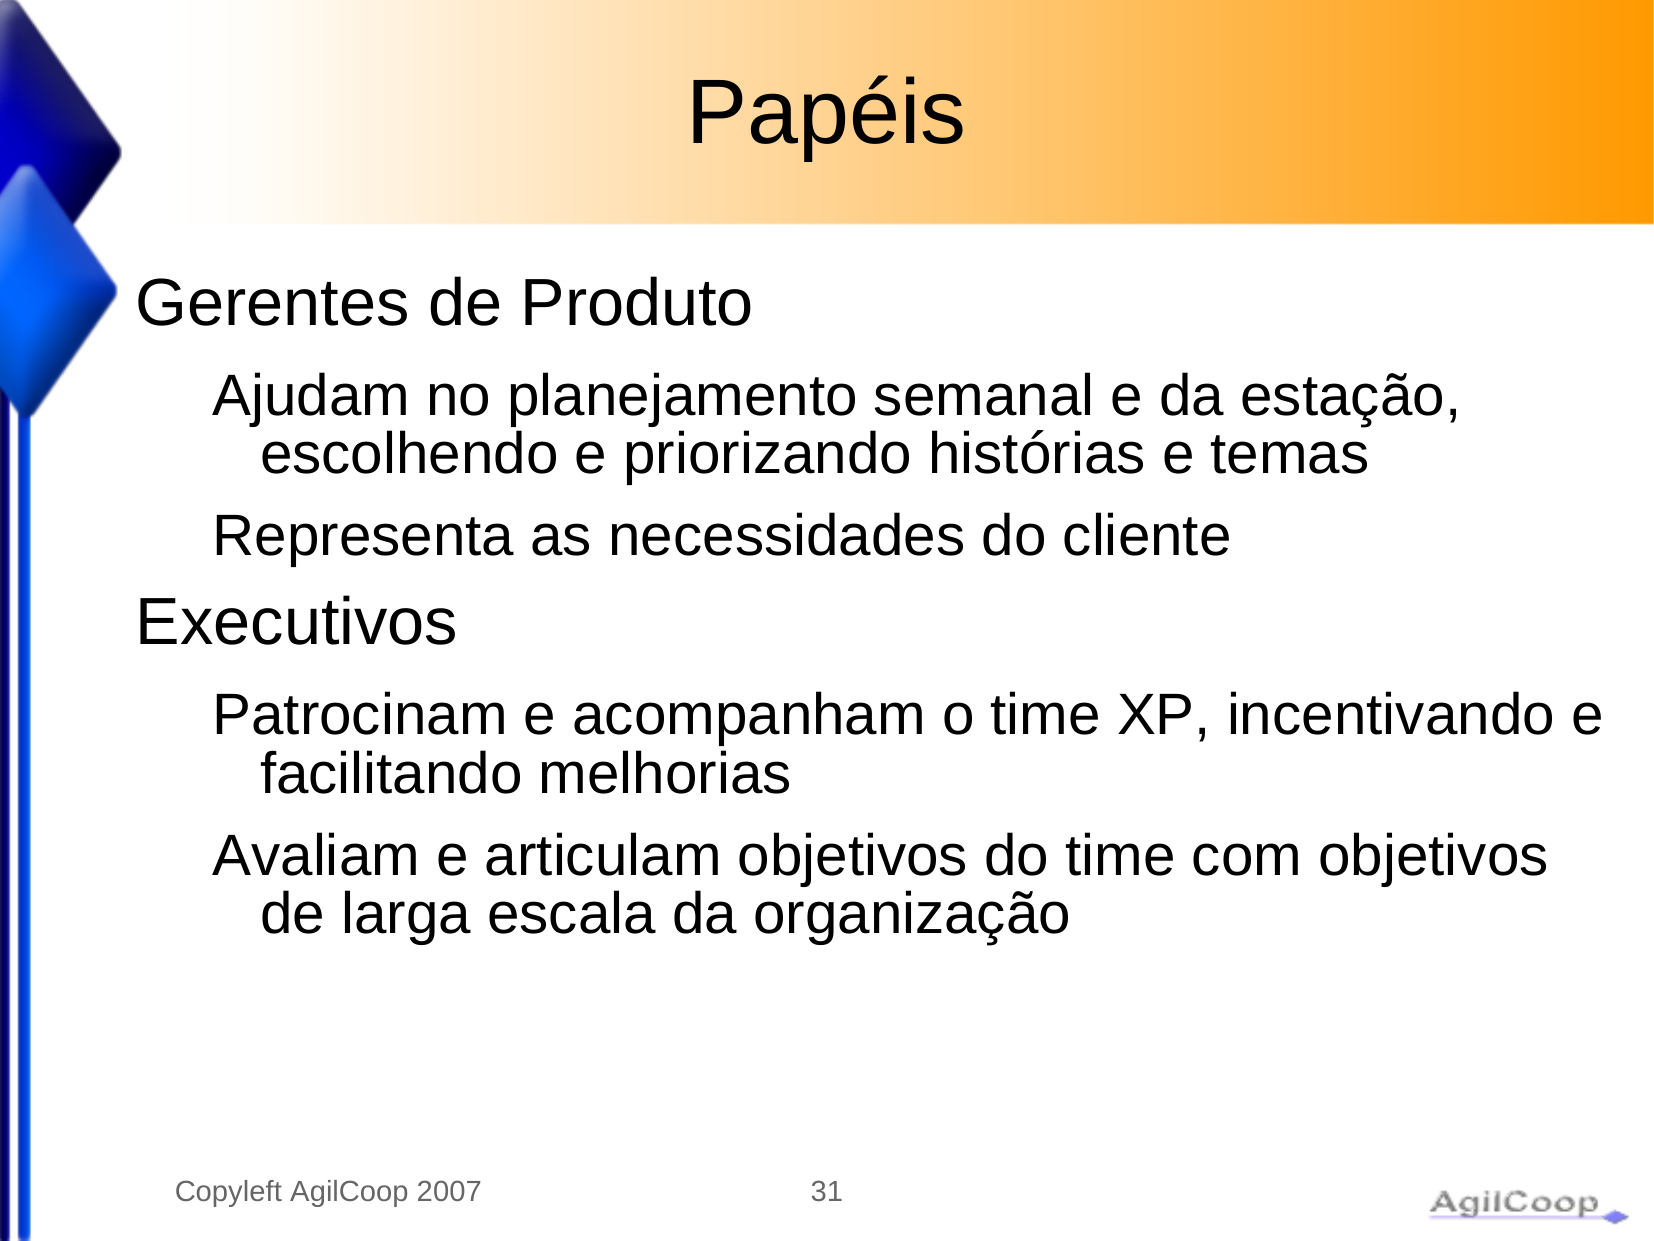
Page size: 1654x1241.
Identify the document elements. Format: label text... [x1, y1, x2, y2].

picture [0, 0, 1654, 1241]
title Papéis [82, 8, 1571, 216]
list Gerentes de Produto Ajudam no planejamento semanal e da estação, escolhendo e priorizando histórias e temas Representa as necessidades do cliente Executivos Patrocinam e acompanham o time XP, incentivando e facilitando melhorias Avaliam e articulam objetivos do time com objetivos de larga escala da organização [118, 271, 1607, 1123]
